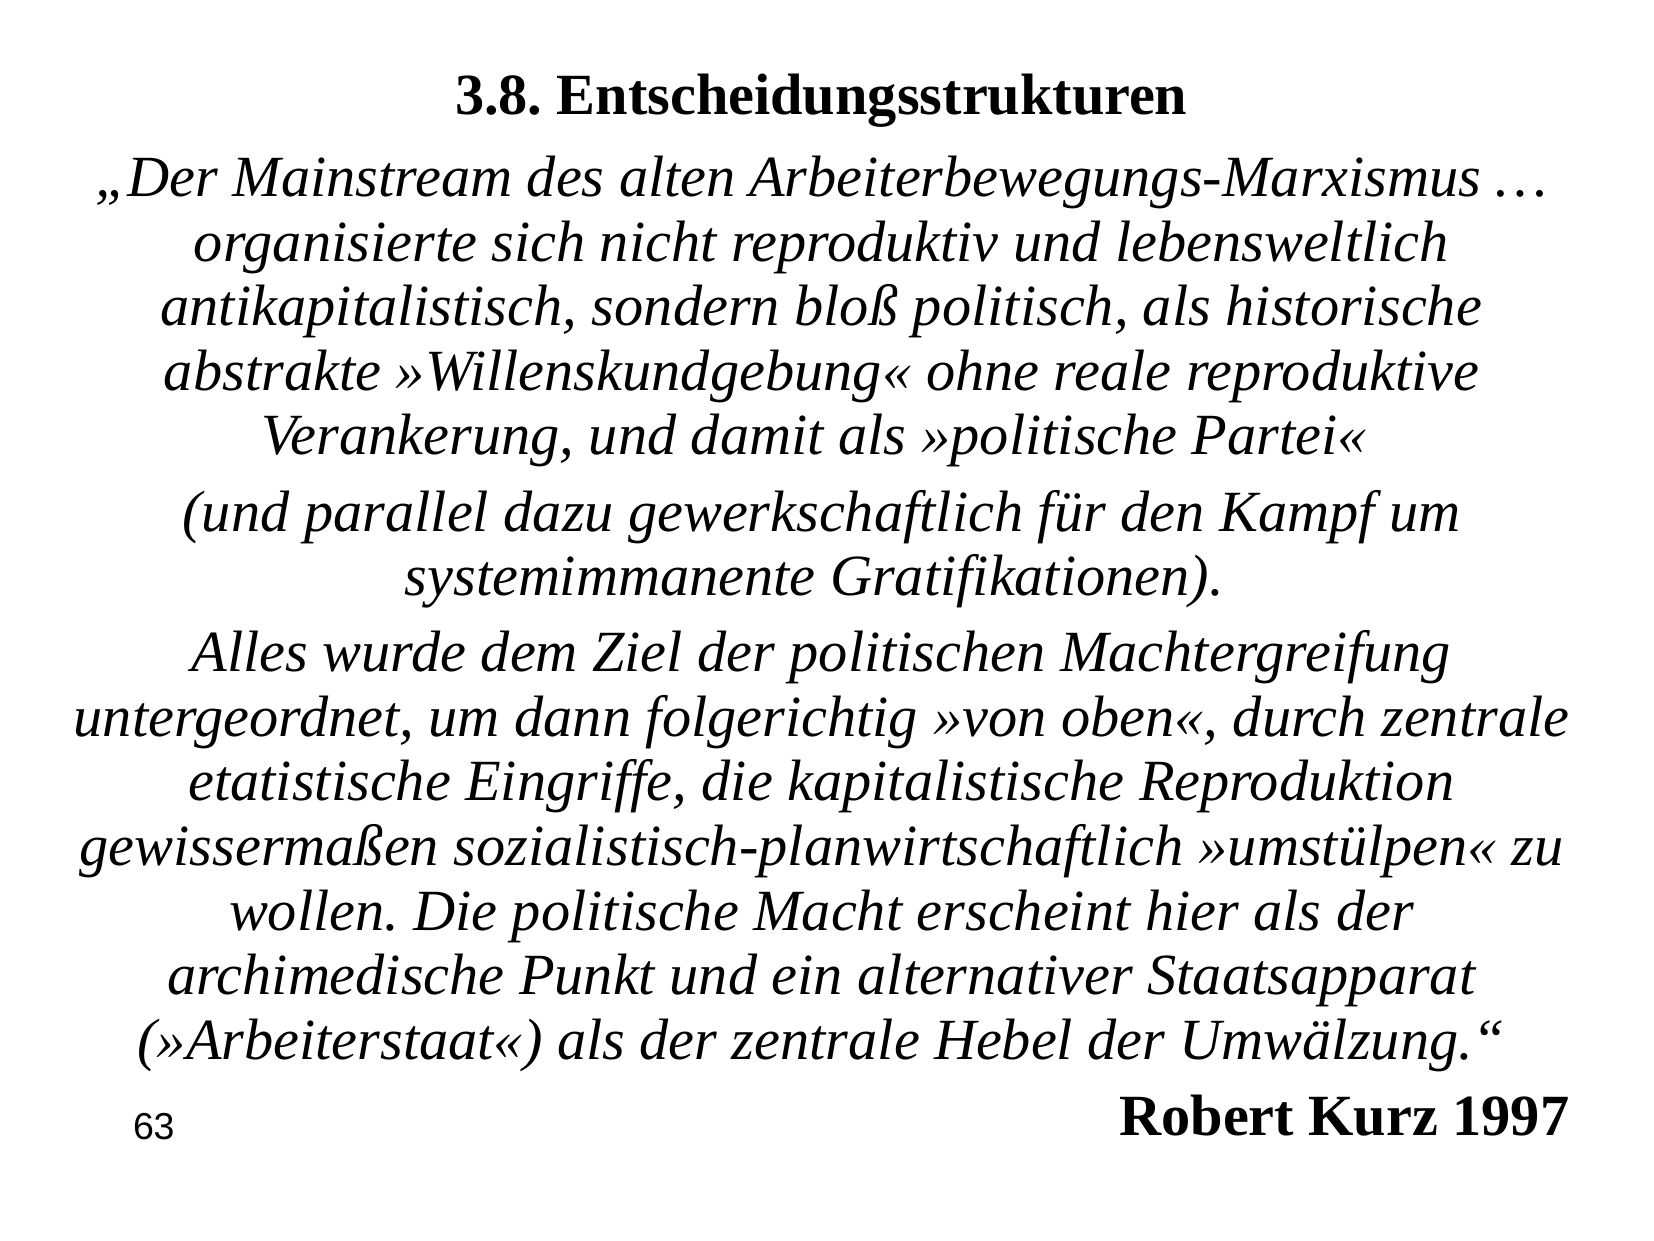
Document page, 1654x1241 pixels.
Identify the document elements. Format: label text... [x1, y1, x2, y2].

text_box 3.8. Entscheidungsstrukturen „Der Mainstream des alten Arbeiterbewegungs-Marxismus … organisierte sich nicht reproduktiv und lebensweltlich antikapitalistisch, sondern bloß politisch, als historische abstrakte »Willenskundgebung« ohne reale reproduktive Verankerung, und damit als »politische Partei« (und parallel dazu gewerkschaftlich für den Kampf um systemimmanente Gratifikationen). Alles wurde dem Ziel der politischen Machtergreifung untergeordnet, um dann folgerichtig »von oben«, durch zentrale etatistische Eingriffe, die kapitalistische Reproduktion gewissermaßen sozialistisch-planwirtschaftlich »umstülpen« zu wollen. Die politische Macht erscheint hier als der archimedische Punkt und ein alternativer Staatsapparat (»Arbeiterstaat«) als der zentrale Hebel der Umwälzung.“ Robert Kurz 1997 [59, 54, 1595, 1156]
text_box <Nummer> [118, 1098, 336, 1169]
